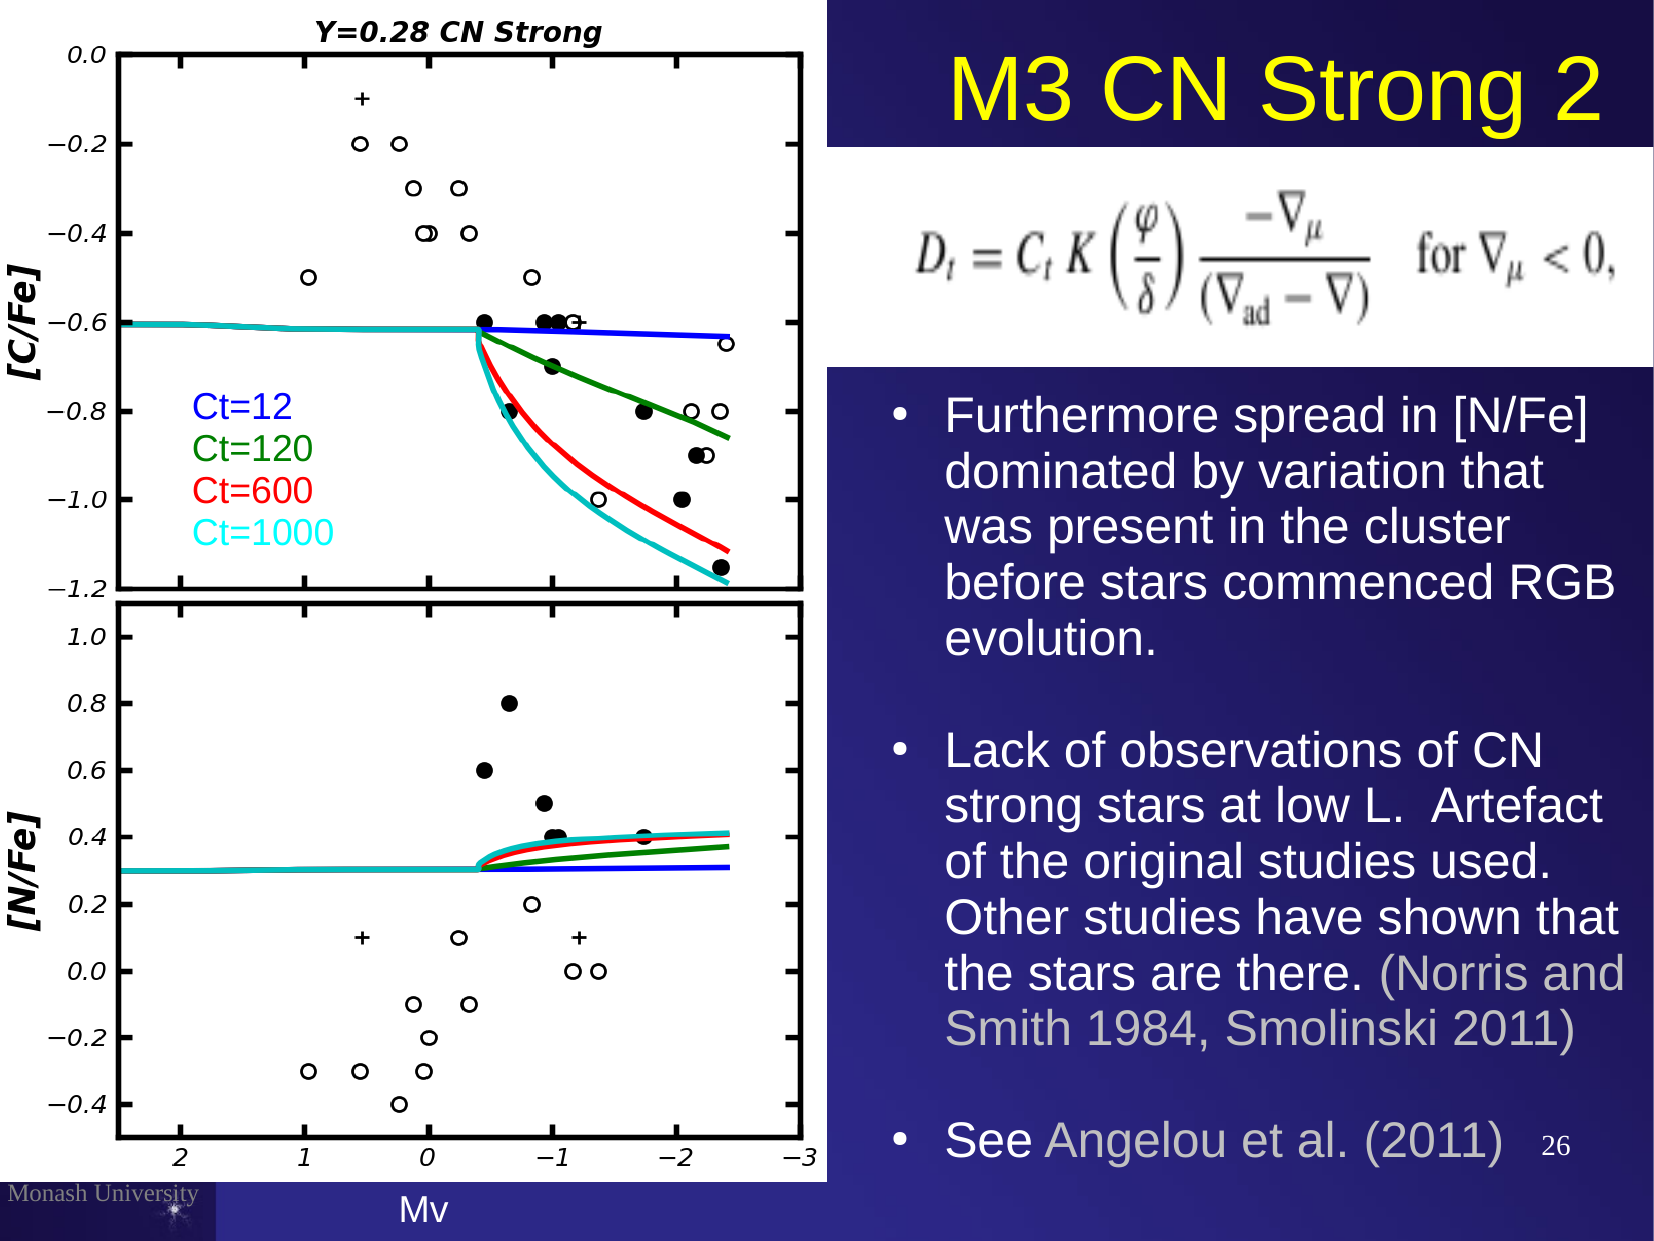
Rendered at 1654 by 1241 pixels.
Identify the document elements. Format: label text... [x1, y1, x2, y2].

text_box Mv [383, 1182, 473, 1238]
text_box Ct=12 Ct=120 Ct=600 Ct=1000 [177, 378, 355, 562]
text_box Furthermore spread in [N/Fe] dominated by variation that was present in the cluster before stars commenced RGB evolution. Lack of observations of CN strong stars at low L. Artefact of the original studies used. Other studies have shown that the stars are there. (Norris and Smith 1984, Smolinski 2011) See Angelou et al. (2011) [858, 333, 1654, 1176]
text_box M3 CN Strong 2 [856, 29, 1625, 147]
picture [0, 0, 1654, 1241]
